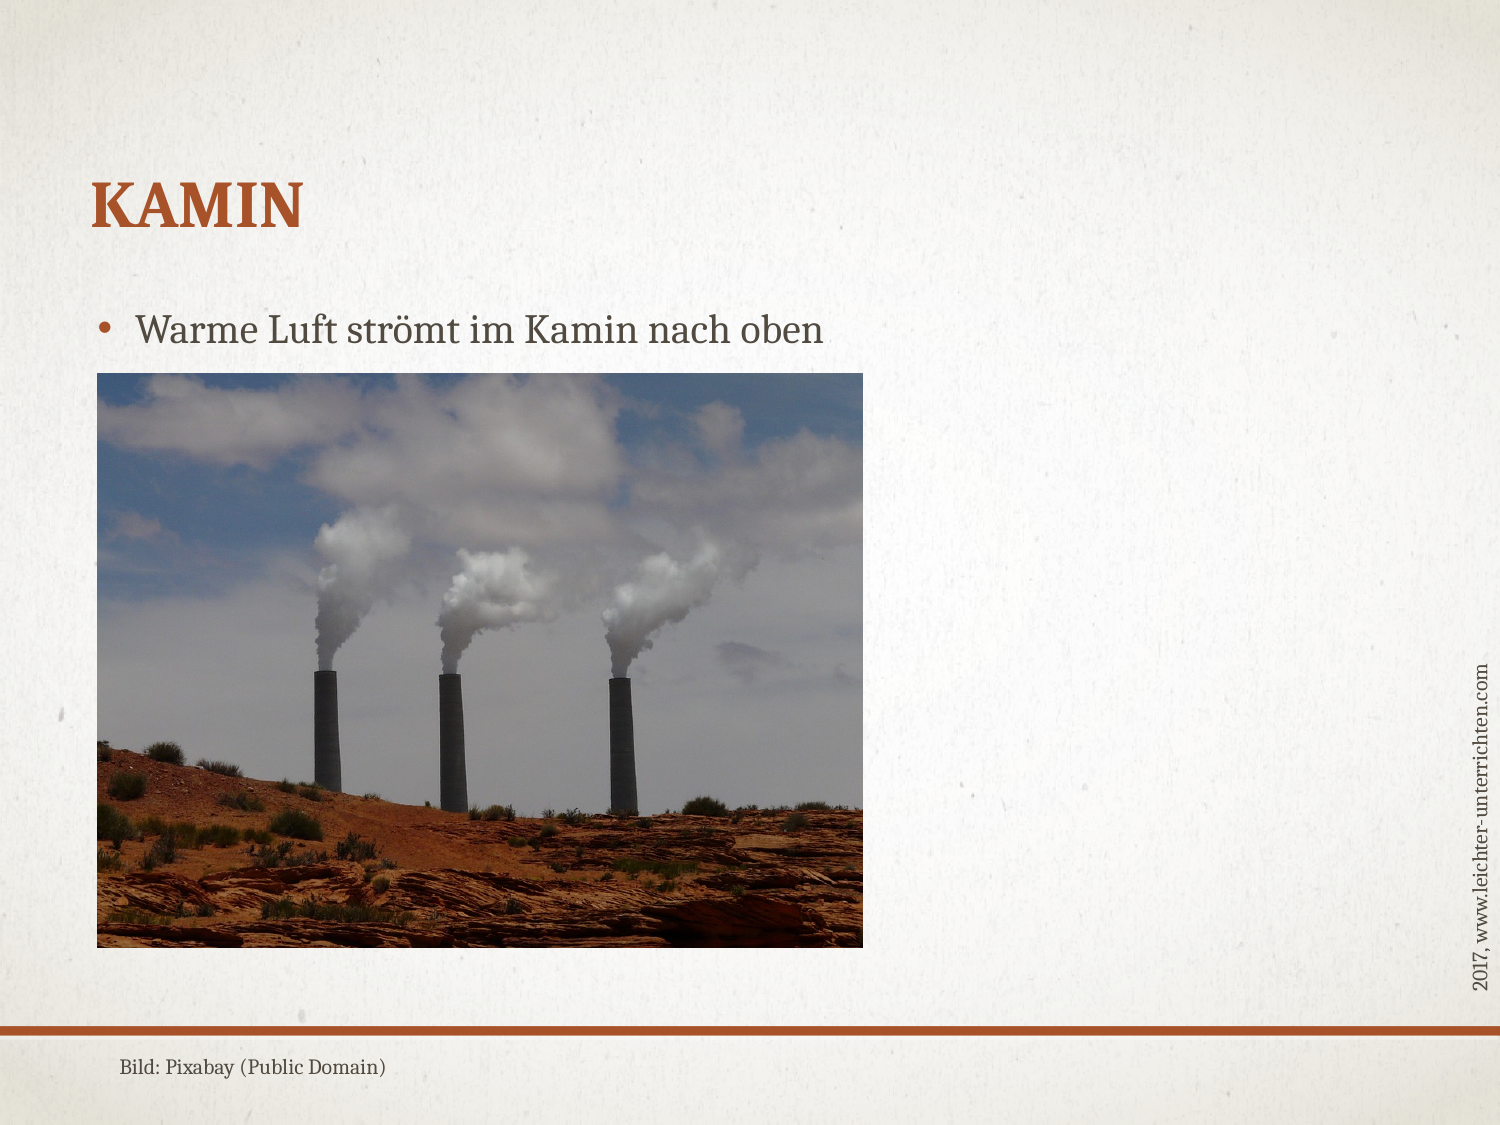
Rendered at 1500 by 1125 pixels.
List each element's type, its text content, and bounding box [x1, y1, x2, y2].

picture [0, 0, 1500, 1026]
text_box Bild: Pixabay (Public Domain) [104, 1044, 403, 1086]
picture [0, 1036, 1500, 1125]
title Kamin [75, 62, 1341, 250]
list Warme Luft strömt im Kamin nach oben [75, 299, 1341, 975]
